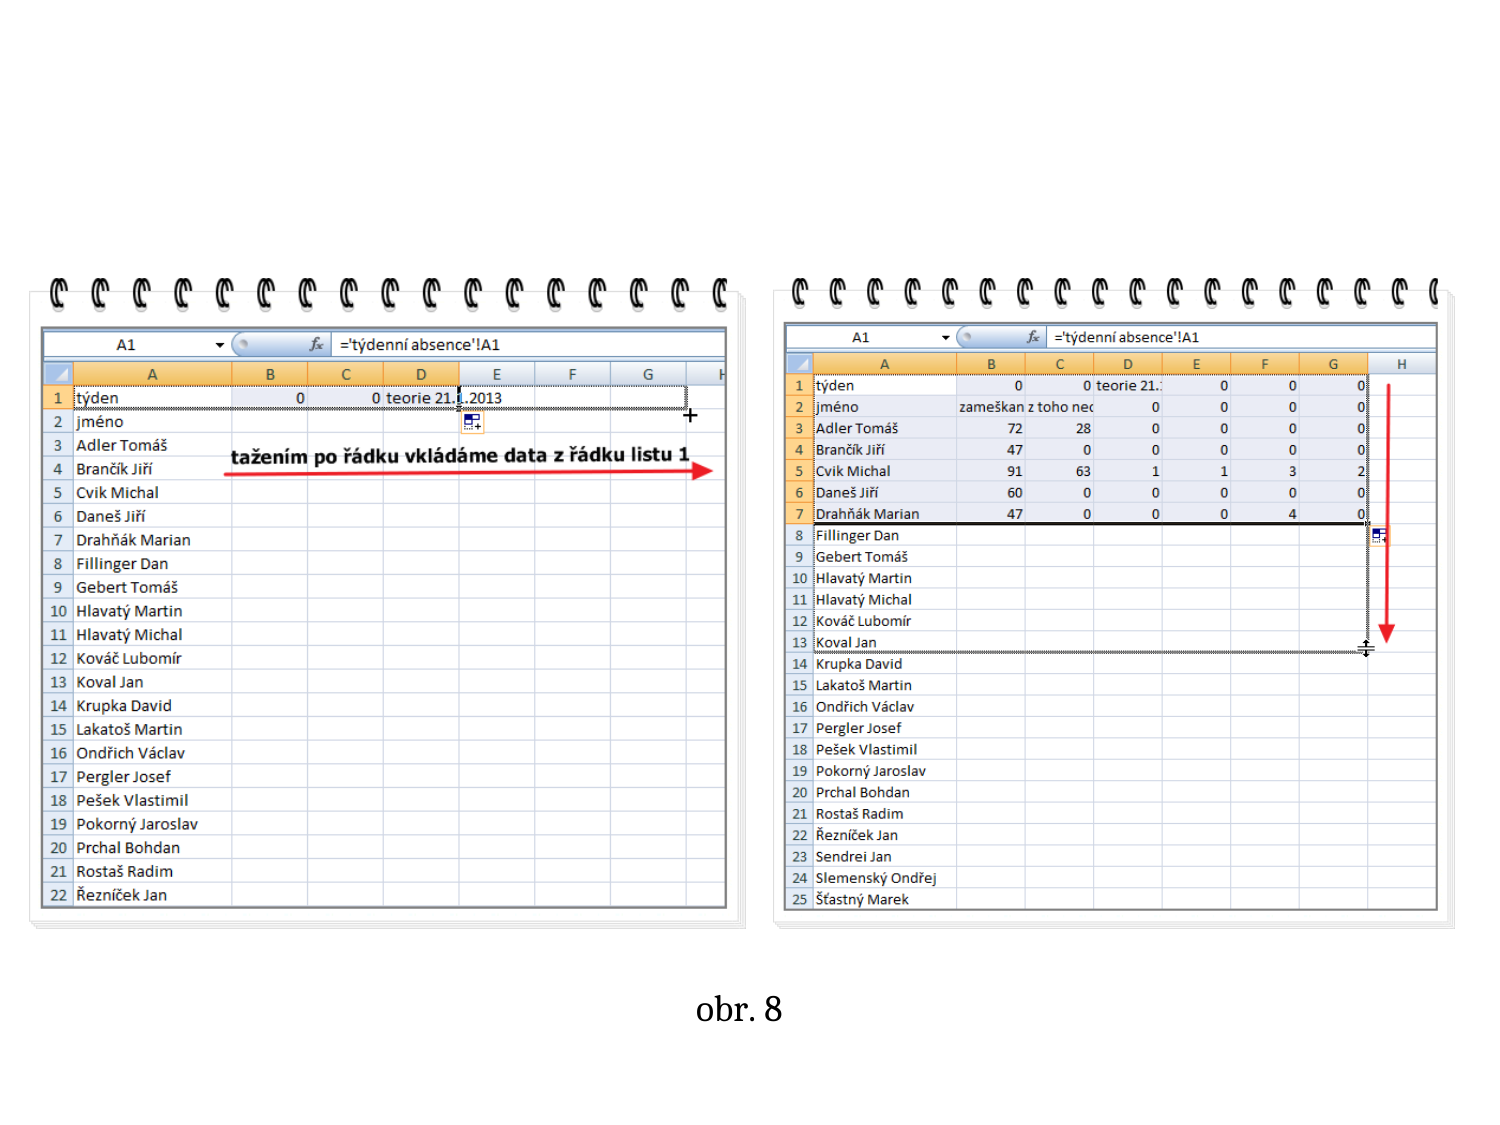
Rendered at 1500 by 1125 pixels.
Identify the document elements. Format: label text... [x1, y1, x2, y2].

picture [773, 278, 1455, 929]
picture [29, 278, 746, 929]
text_box obr. 8 [681, 976, 798, 1037]
